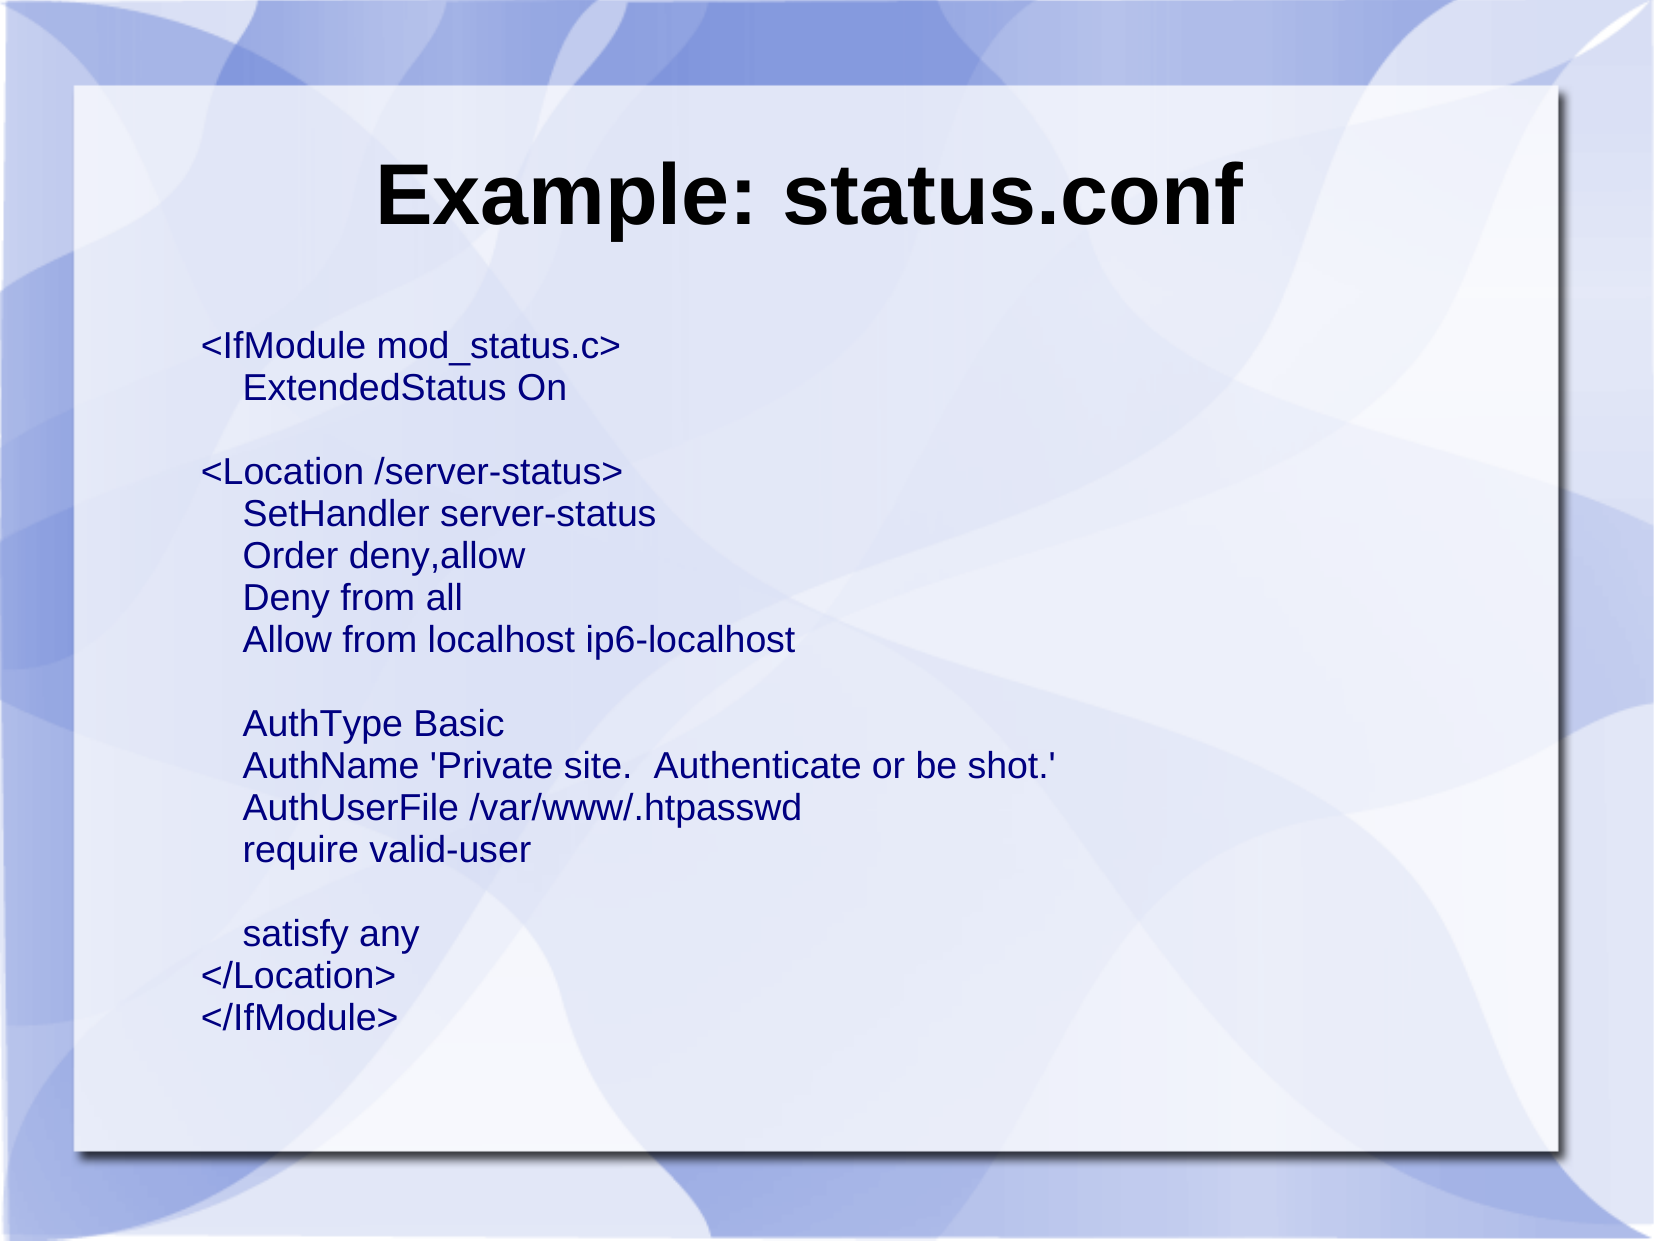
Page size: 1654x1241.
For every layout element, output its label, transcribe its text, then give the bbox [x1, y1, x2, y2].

list <IfModule mod_status.c> ExtendedStatus On <Location /server-status> SetHandler server-status Order deny,allow Deny from all Allow from localhost ip6-localhost AuthType Basic AuthName 'Private site. Authenticate or be shot.' AuthUserFile /var/www/.htpasswd require valid-user satisfy any </Location> </IfModule> [129, 324, 1489, 1045]
title Example: status.conf [82, 90, 1536, 298]
picture [0, 0, 1654, 1241]
